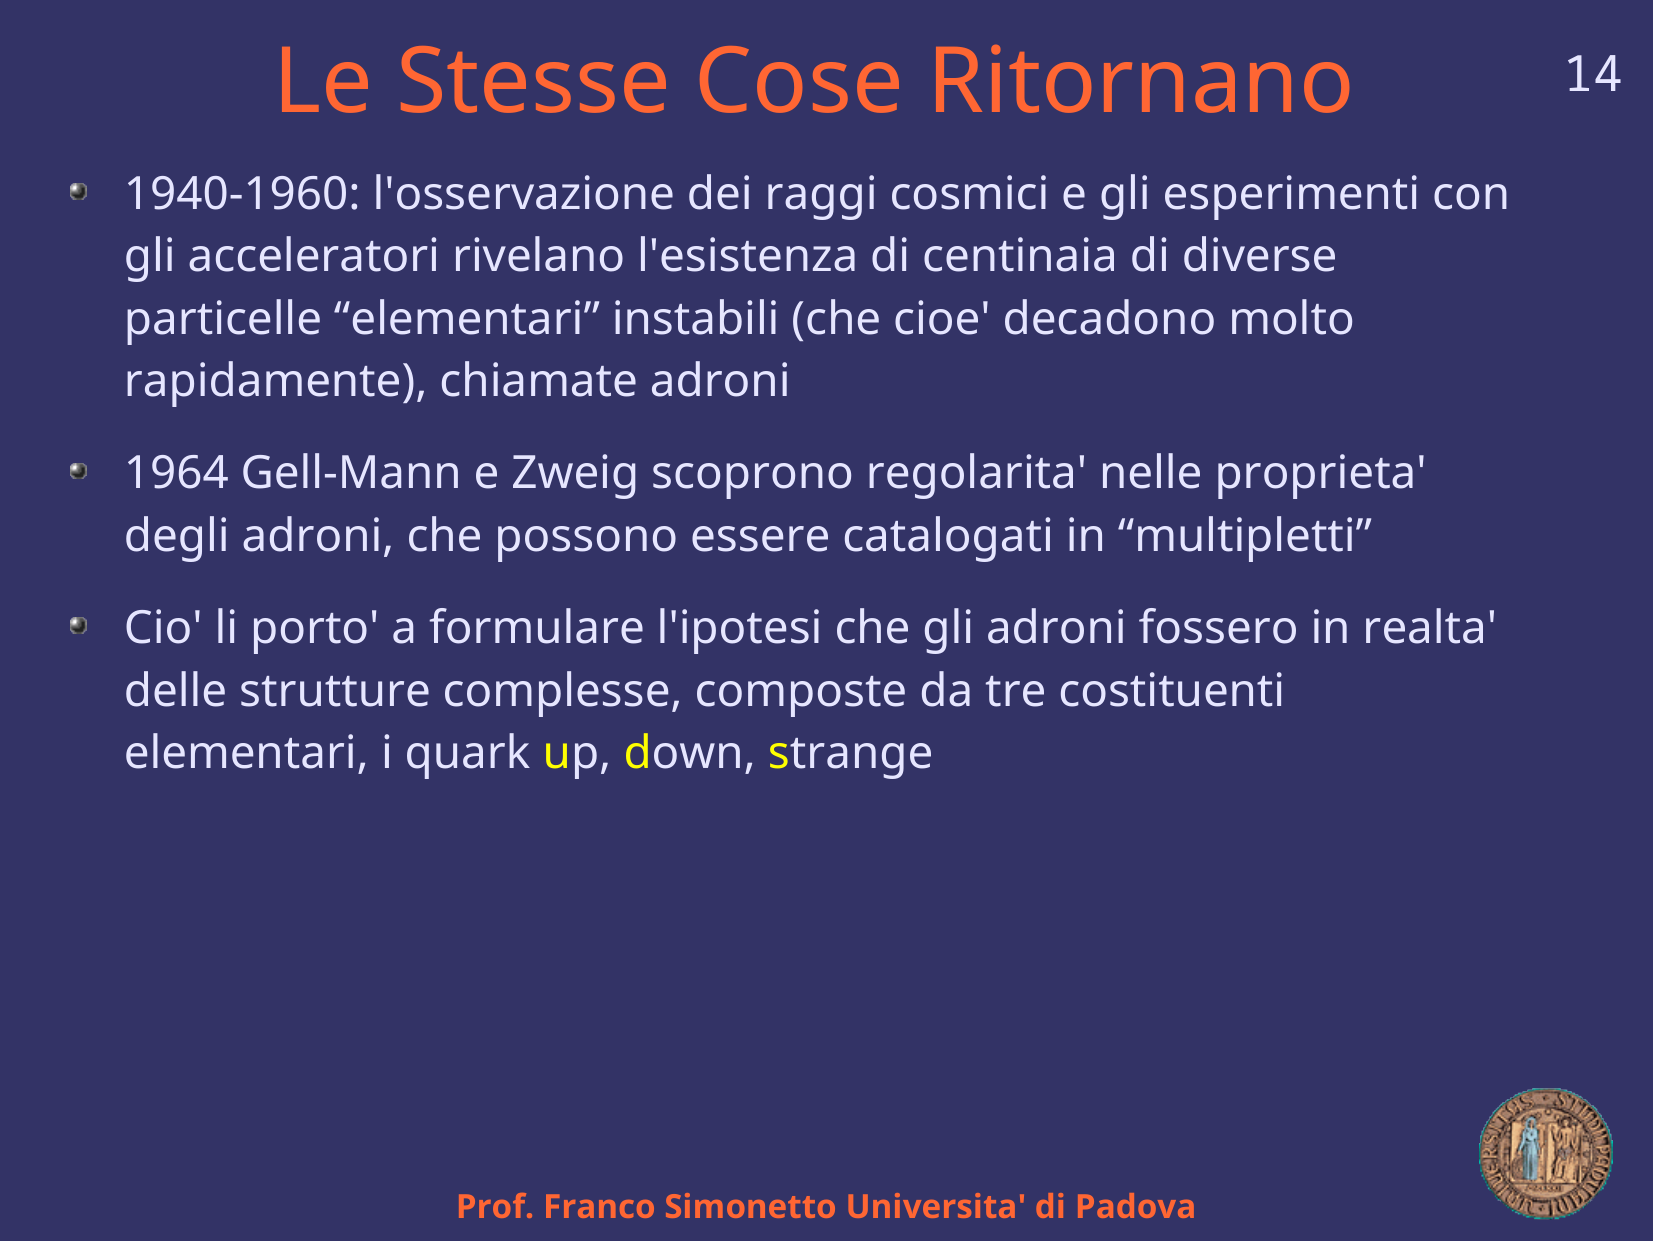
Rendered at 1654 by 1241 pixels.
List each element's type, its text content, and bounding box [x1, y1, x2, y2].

list 1940-1960: l'osservazione dei raggi cosmici e gli esperimenti con gli acceleratori rivelano l'esistenza di centinaia di diverse particelle “elementari” instabili (che cioe' decadono molto rapidamente), chiamate adroni 1964 Gell-Mann e Zweig scoprono regolarita' nelle proprieta' degli adroni, che possono essere catalogati in “multipletti” Cio' li porto' a formulare l'ipotesi che gli adroni fossero in realta' delle strutture complesse, composte da tre costituenti elementari, i quark up, down, strange [53, 160, 1541, 794]
picture [1479, 1087, 1613, 1221]
title Le Stesse Cose Ritornano [242, 8, 1411, 147]
